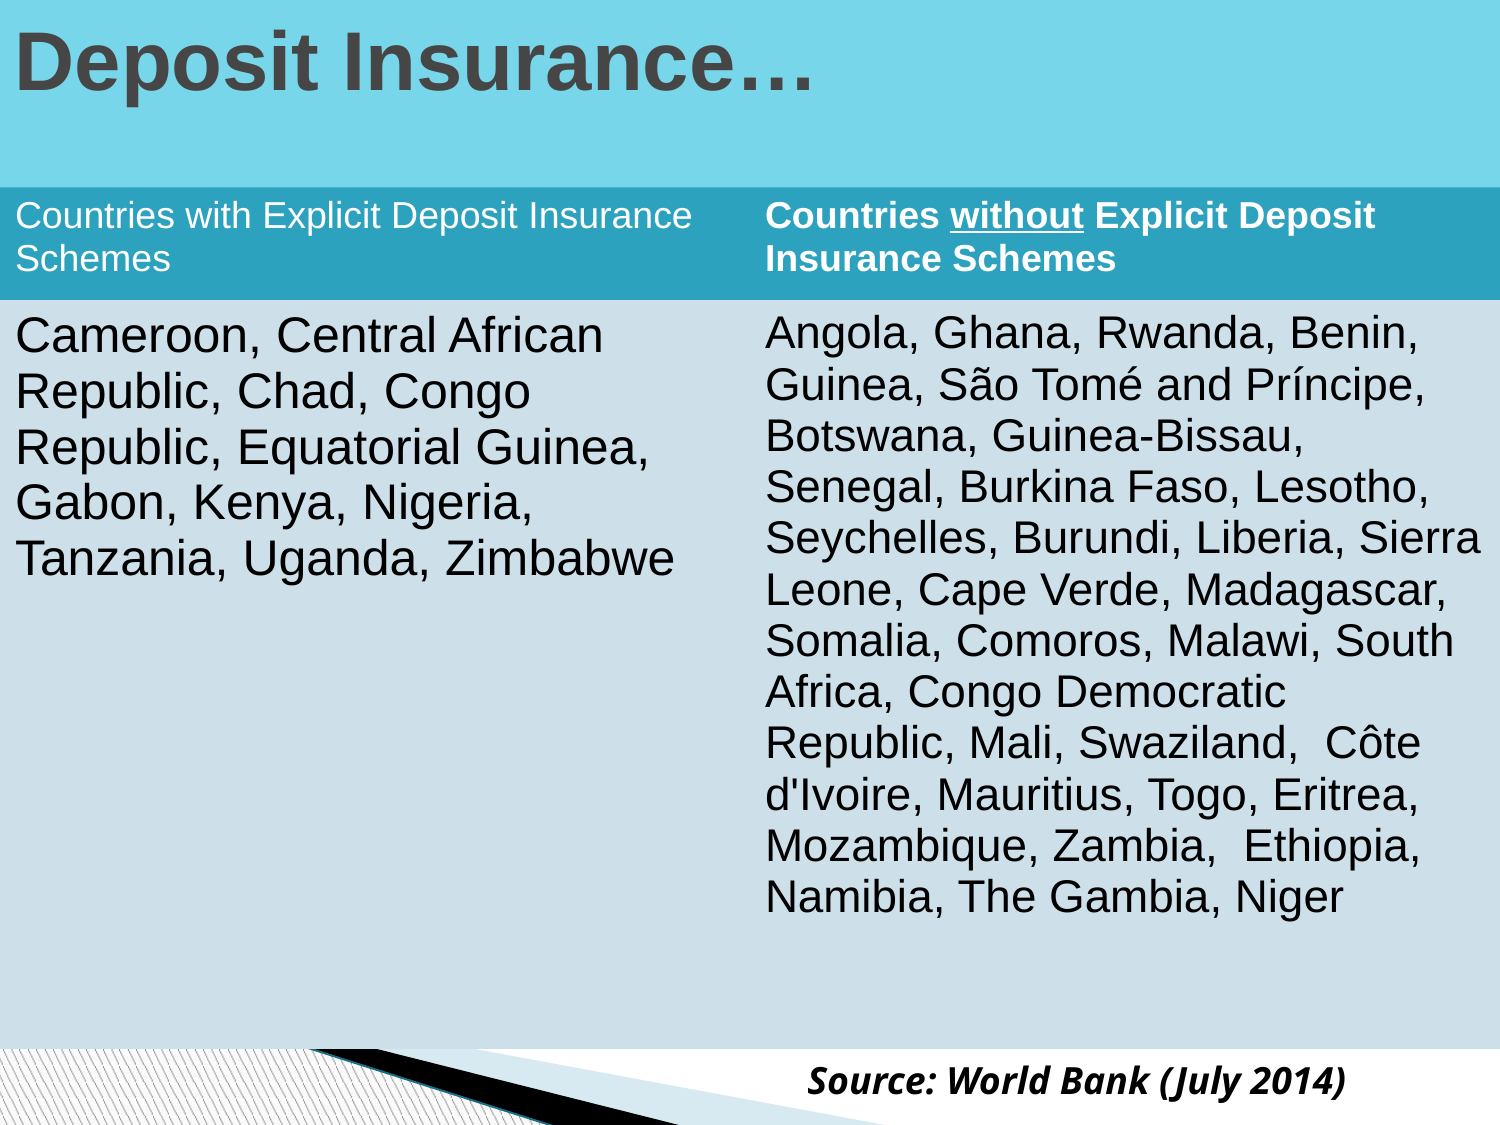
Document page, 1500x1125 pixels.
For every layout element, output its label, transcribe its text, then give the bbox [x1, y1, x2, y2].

table_header Countries with Explicit Deposit Insurance Schemes [0, 188, 750, 300]
text_box Source: World Bank (July 2014) [792, 1049, 1362, 1110]
table_cell Angola, Ghana, Rwanda, Benin, Guinea, São Tomé and Príncipe, Botswana, Guinea-Bissau, Senegal, Burkina Faso, Lesotho, Seychelles, Burundi, Liberia, Sierra Leone, Cape Verde, Madagascar, Somalia, Comoros, Malawi, South Africa, Congo Democratic Republic, Mali, Swaziland, Côte d'Ivoire, Mauritius, Togo, Eritrea, Mozambique, Zambia, Ethiopia, Namibia, The Gambia, Niger [750, 300, 1500, 1049]
picture [0, 1049, 543, 1125]
title Deposit Insurance… [0, 0, 1500, 188]
table_cell Cameroon, Central African Republic, Chad, Congo Republic, Equatorial Guinea, Gabon, Kenya, Nigeria, Tanzania, Uganda, Zimbabwe [0, 300, 750, 1049]
table_header Countries without Explicit Deposit Insurance Schemes [750, 188, 1500, 300]
